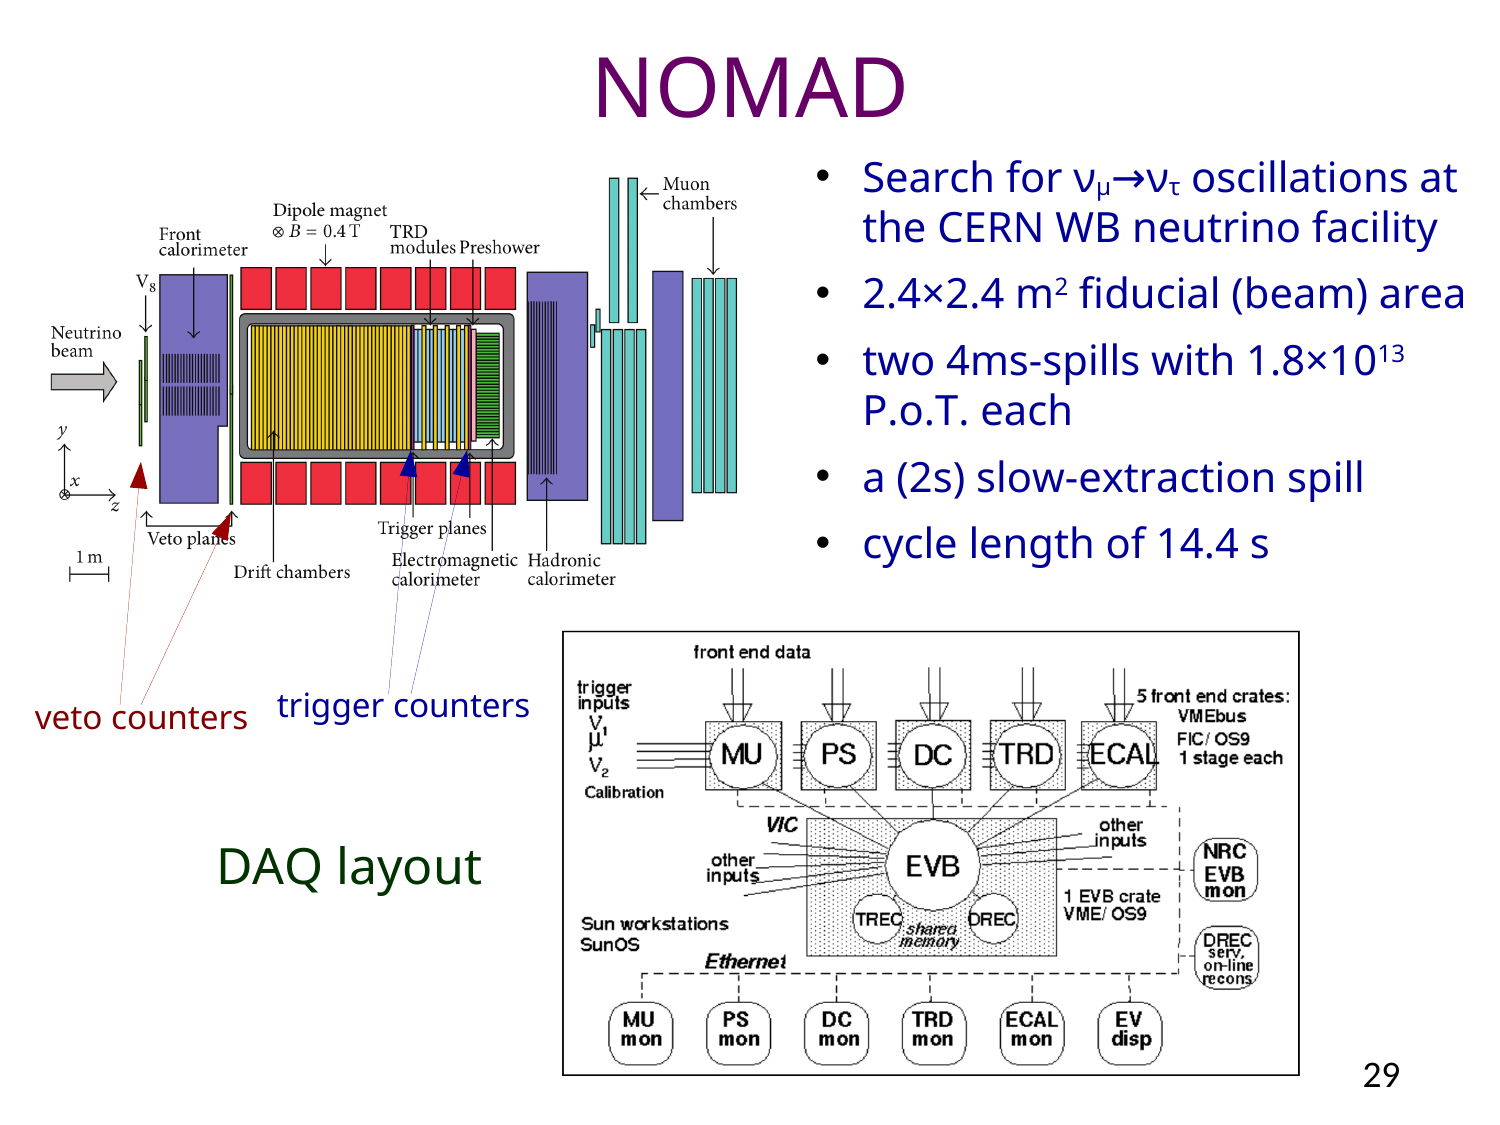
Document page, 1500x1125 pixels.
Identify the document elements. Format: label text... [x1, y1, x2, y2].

title NOMAD [6, 0, 1495, 169]
title DAQ layout [201, 780, 540, 948]
list trigger counters [262, 676, 558, 734]
list Search for νμ→ντ oscillations at the CERN WB neutrino facility 2.4×2.4 m2 fiducial (beam) area two 4ms-spills with 1.8×1013 P.o.T. each a (2s) slow-extraction spill cycle length of 14.4 s [800, 142, 1491, 610]
list veto counters [20, 688, 290, 746]
picture [13, 166, 764, 596]
picture [555, 623, 1306, 1086]
